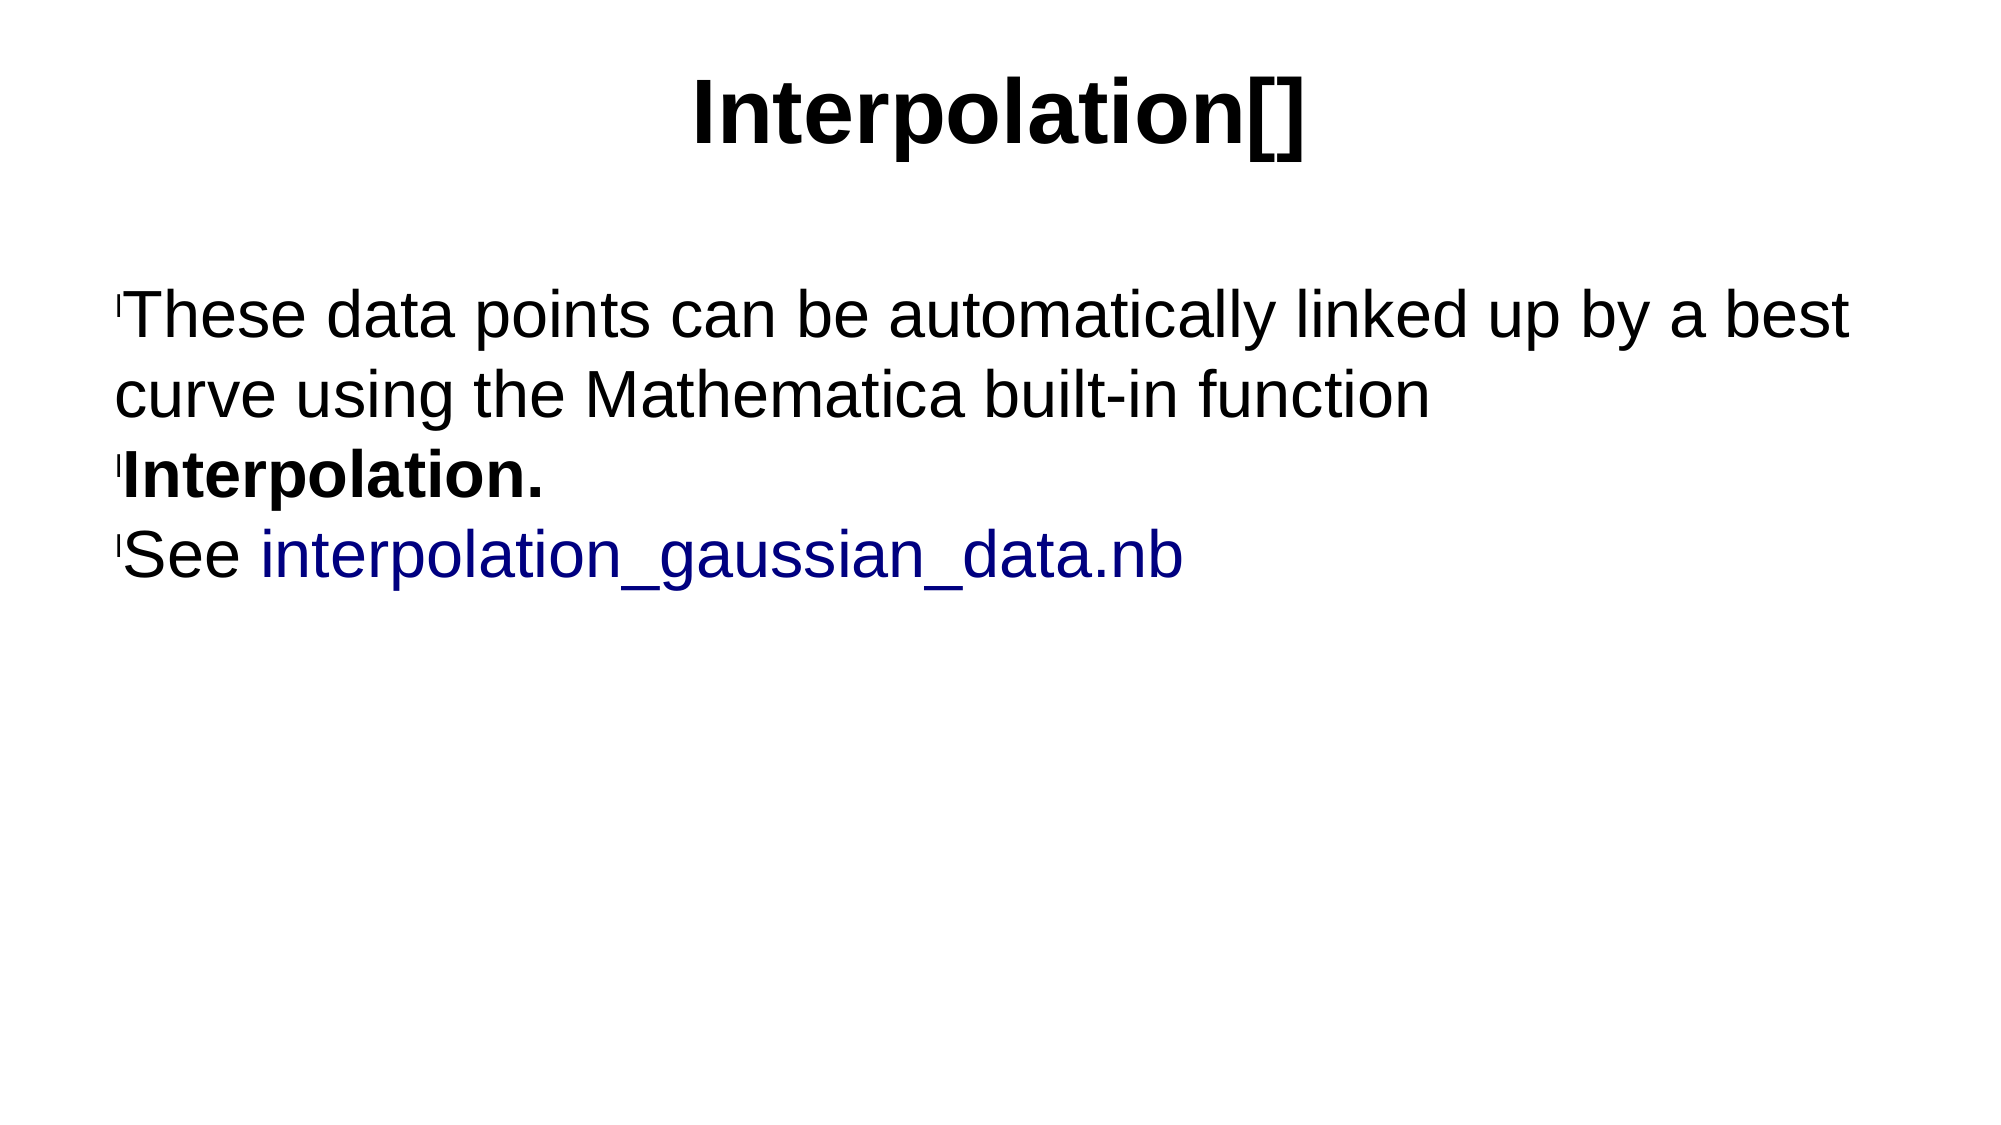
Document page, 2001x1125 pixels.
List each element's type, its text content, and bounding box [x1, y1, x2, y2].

text_box Interpolation[] [99, 44, 1900, 233]
text_box These data points can be automatically linked up by a best curve using the Mathematica built-in function Interpolation. See interpolation_gaussian_data.nb [99, 263, 1900, 916]
